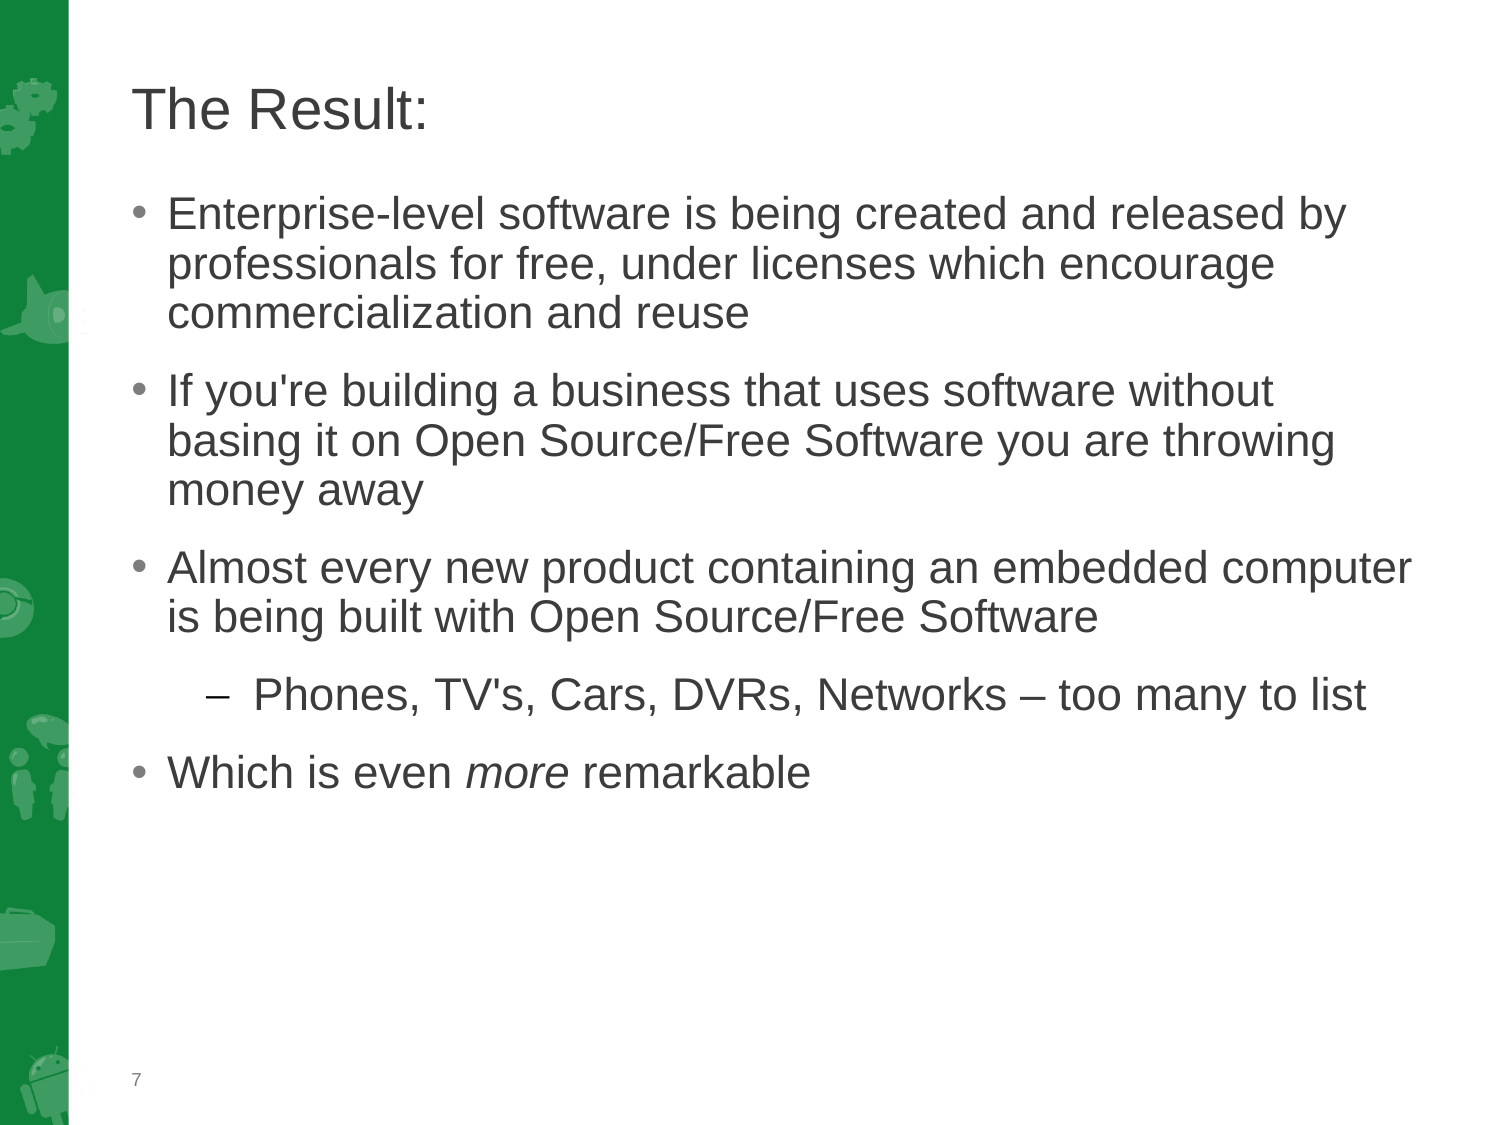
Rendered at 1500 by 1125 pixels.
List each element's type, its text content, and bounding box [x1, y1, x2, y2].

text_box Enterprise-level software is being created and released by professionals for free, under licenses which encourage commercialization and reuse If you're building a business that uses software without basing it on Open Source/Free Software you are throwing money away Almost every new product containing an embedded computer is being built with Open Source/Free Software Phones, TV's, Cars, DVRs, Networks – too many to list Which is even more remarkable [116, 182, 1429, 982]
picture [20, 1046, 92, 1125]
picture [9, 714, 76, 821]
picture [0, 274, 92, 344]
text_box <number> [116, 1061, 181, 1098]
text_box The Result: [116, 37, 1431, 150]
picture [0, 78, 58, 155]
picture [0, 578, 34, 638]
picture [0, 907, 56, 972]
